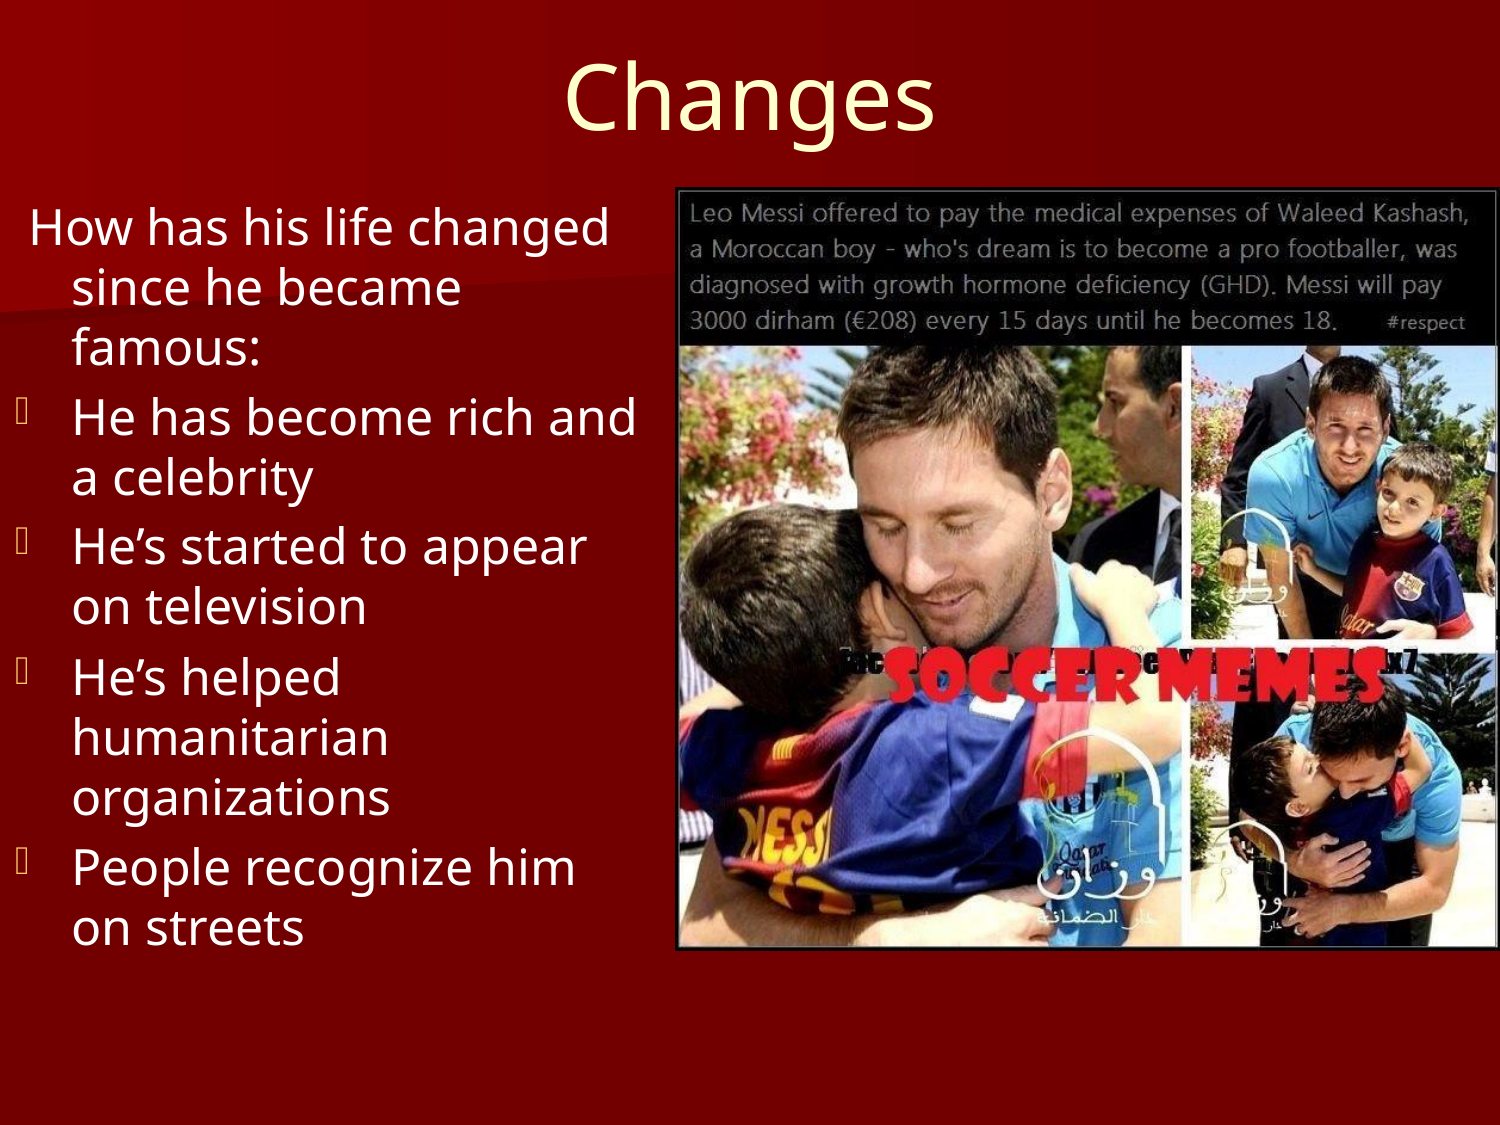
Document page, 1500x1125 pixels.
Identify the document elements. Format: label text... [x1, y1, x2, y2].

list How has his life changed since he became famous: He has become rich and a celebrity He’s started to appear on television He’s helped humanitarian organizations People recognize him on streets [0, 187, 663, 925]
picture [675, 187, 1500, 951]
title Changes [75, 0, 1425, 188]
